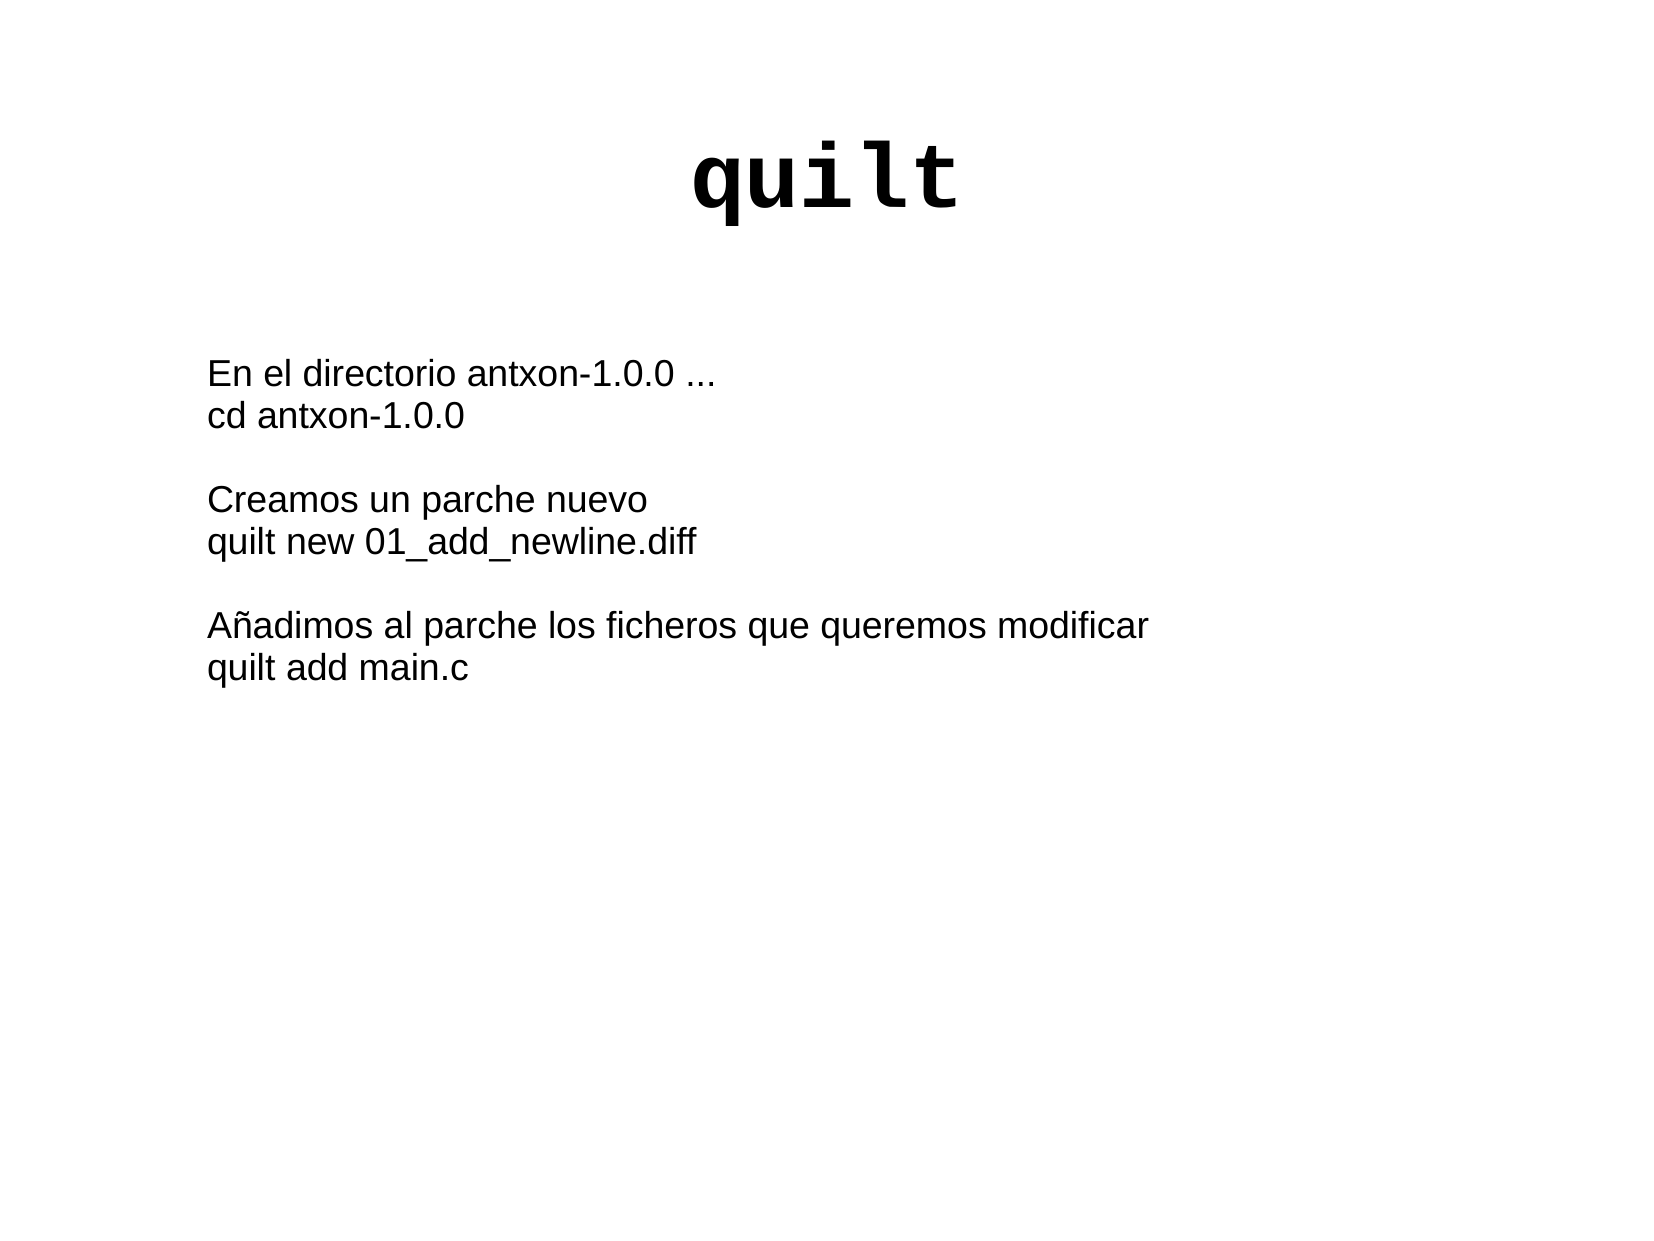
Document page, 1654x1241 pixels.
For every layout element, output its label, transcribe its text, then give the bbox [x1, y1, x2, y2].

list En el directorio antxon-1.0.0 ... cd antxon-1.0.0 Creamos un parche nuevo quilt new 01_add_newline.diff Añadimos al parche los ficheros que queremos modificar quilt add main.c [121, 344, 1534, 1127]
title quilt [121, 102, 1534, 311]
